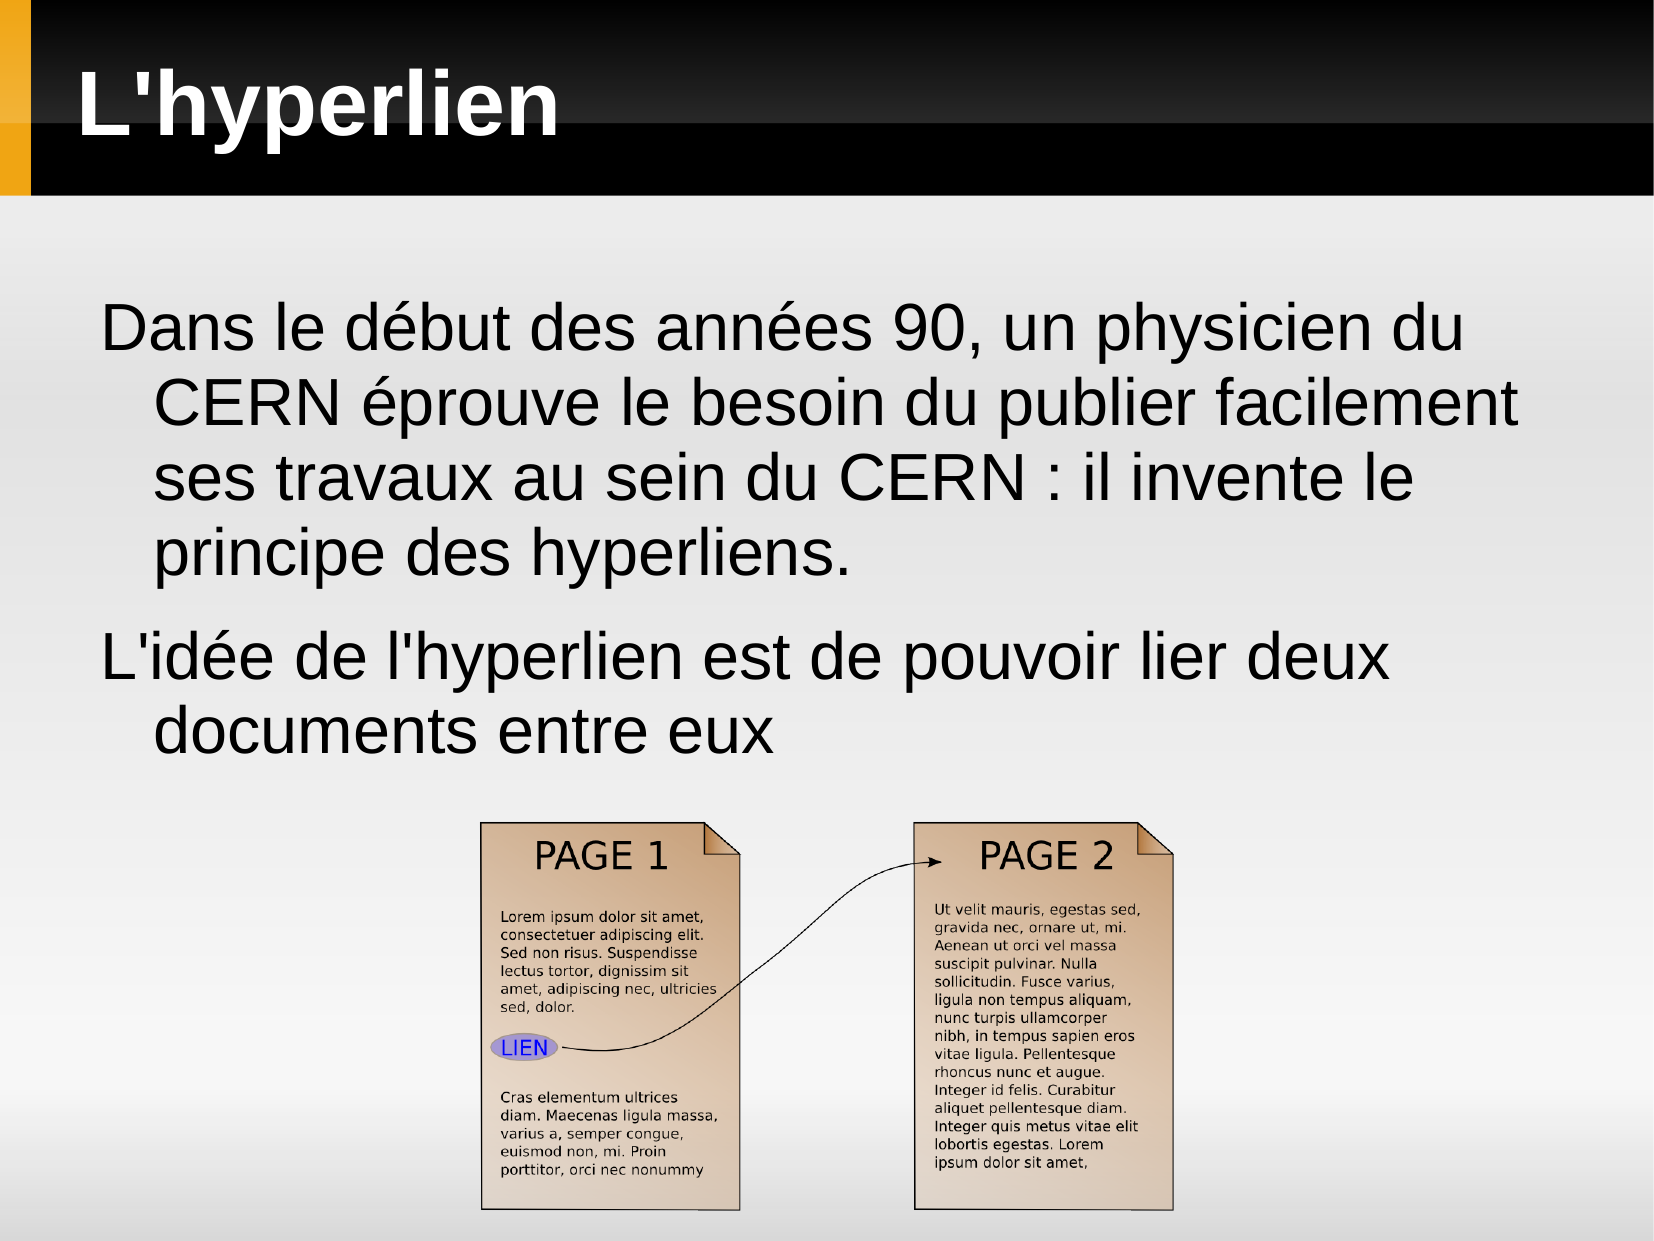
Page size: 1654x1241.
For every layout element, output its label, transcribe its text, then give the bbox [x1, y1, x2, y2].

title L'hyperlien [76, 0, 1565, 208]
picture [0, 0, 1654, 1241]
list Dans le début des années 90, un physicien du CERN éprouve le besoin du publier facilement ses travaux au sein du CERN : il invente le principe des hyperliens. L'idée de l'hyperlien est de pouvoir lier deux documents entre eux [82, 290, 1571, 1109]
